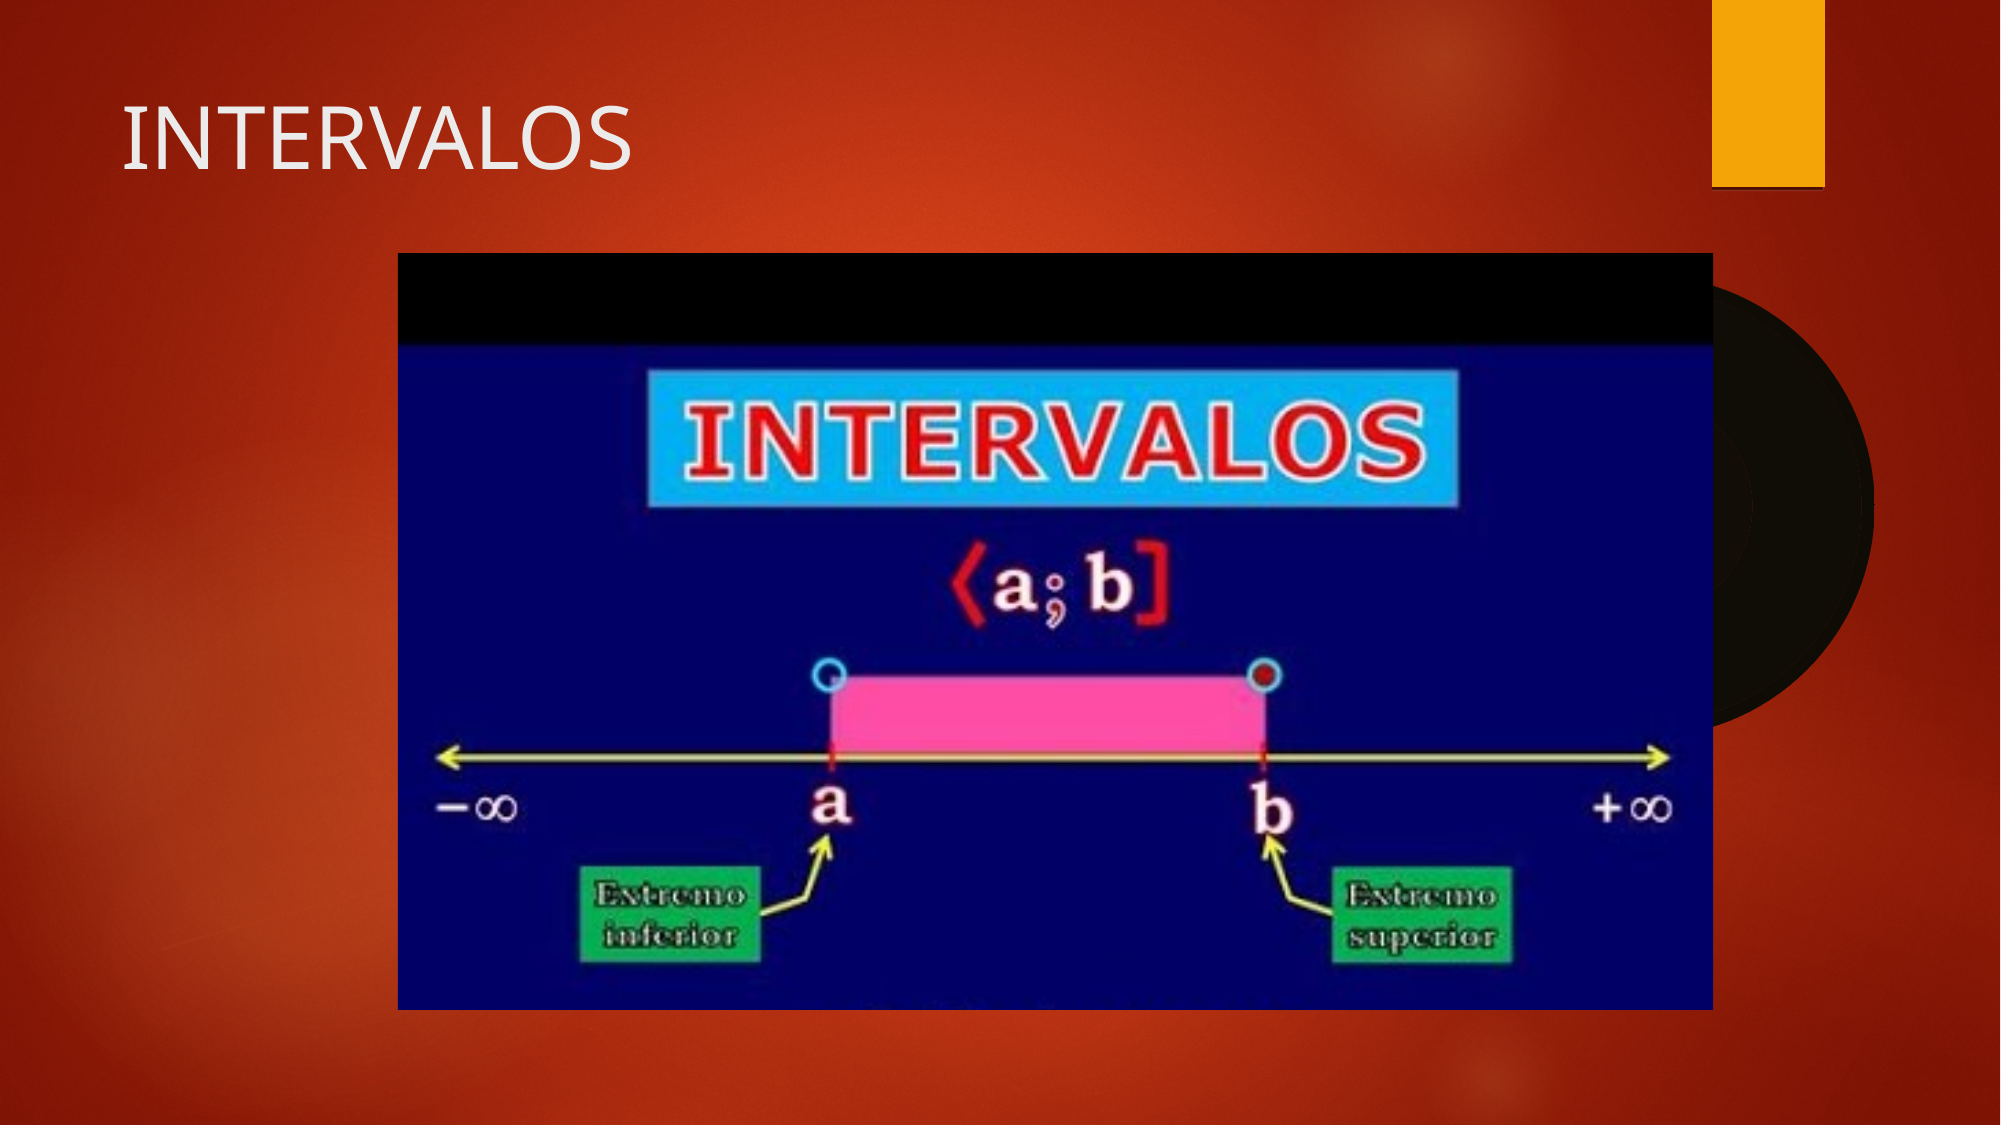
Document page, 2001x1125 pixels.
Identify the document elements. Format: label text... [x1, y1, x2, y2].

title INTERVALOS [106, 74, 1649, 305]
picture [397, 253, 1714, 1010]
